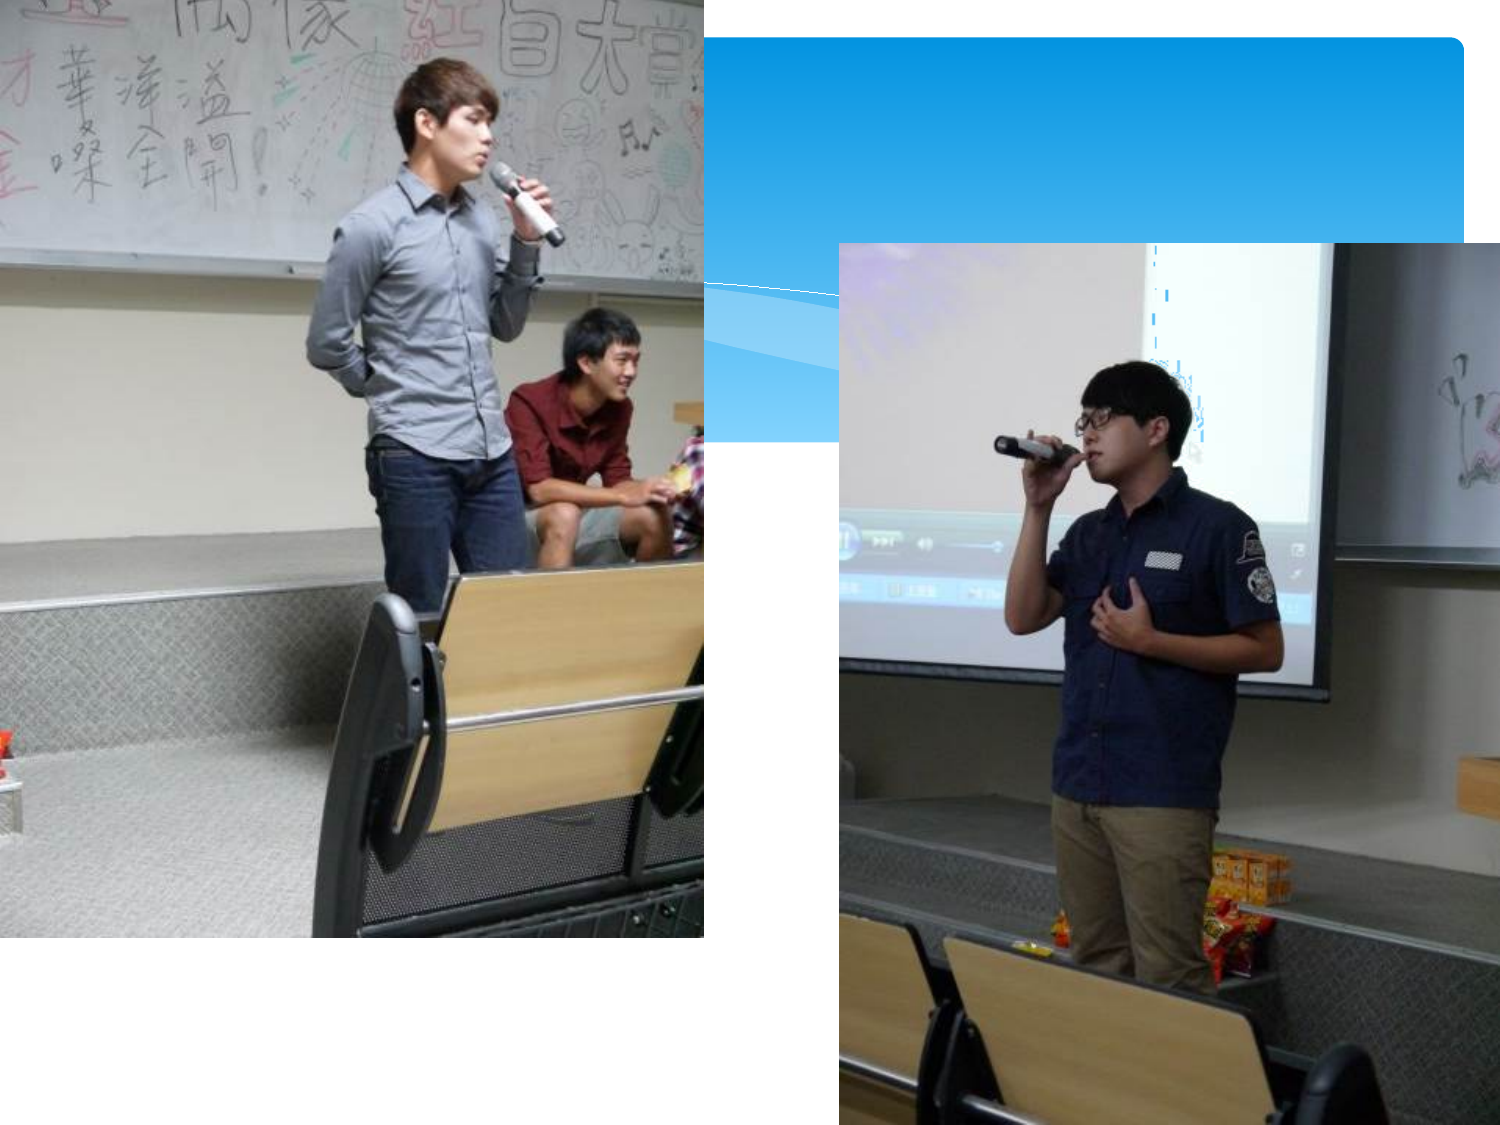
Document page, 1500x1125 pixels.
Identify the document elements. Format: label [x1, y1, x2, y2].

picture [839, 243, 1500, 1125]
picture [0, 0, 704, 938]
